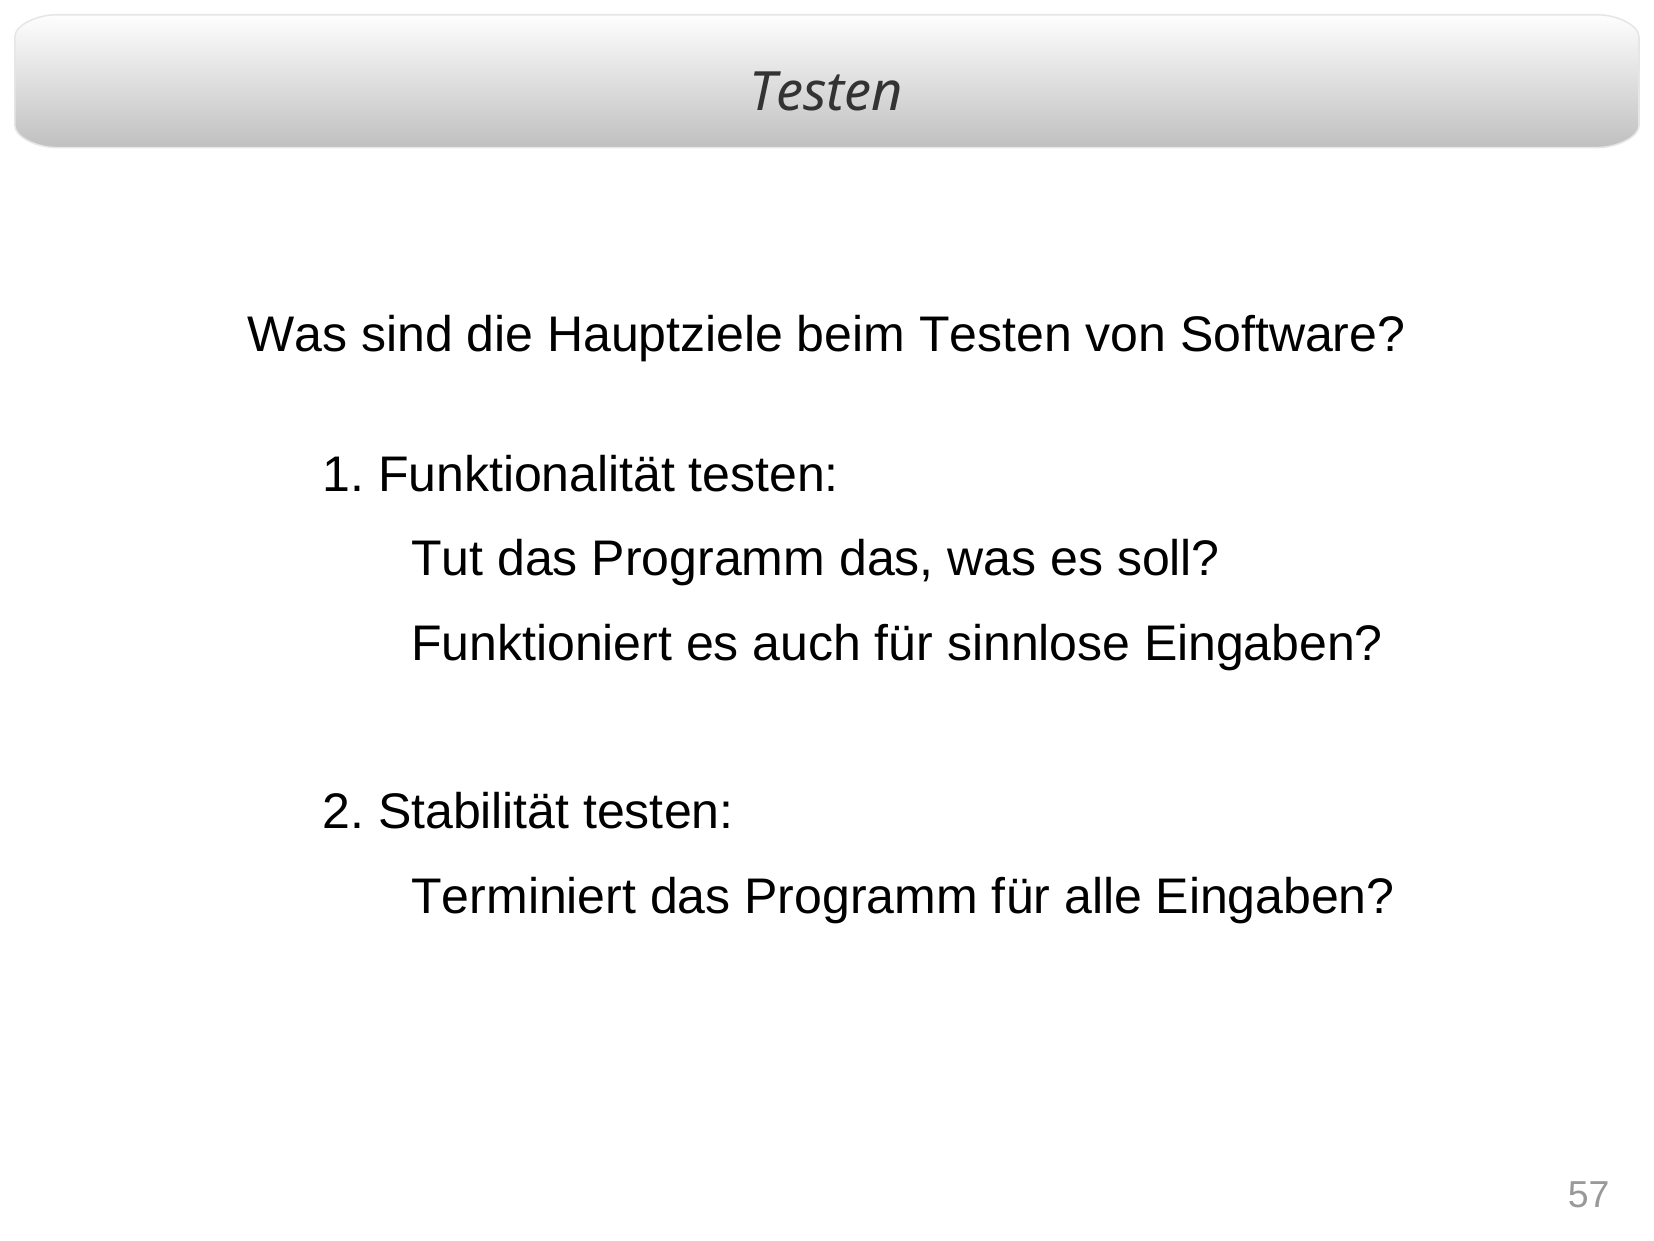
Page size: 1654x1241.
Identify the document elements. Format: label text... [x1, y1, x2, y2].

text_box Was sind die Hauptziele beim Testen von Software? 1. Funktionalität testen: Tut das Programm das, was es soll? Funktioniert es auch für sinnlose Eingaben? 2. Stabilität testen: Terminiert das Programm für alle Eingaben? [232, 298, 1421, 932]
title Testen [29, 36, 1624, 140]
